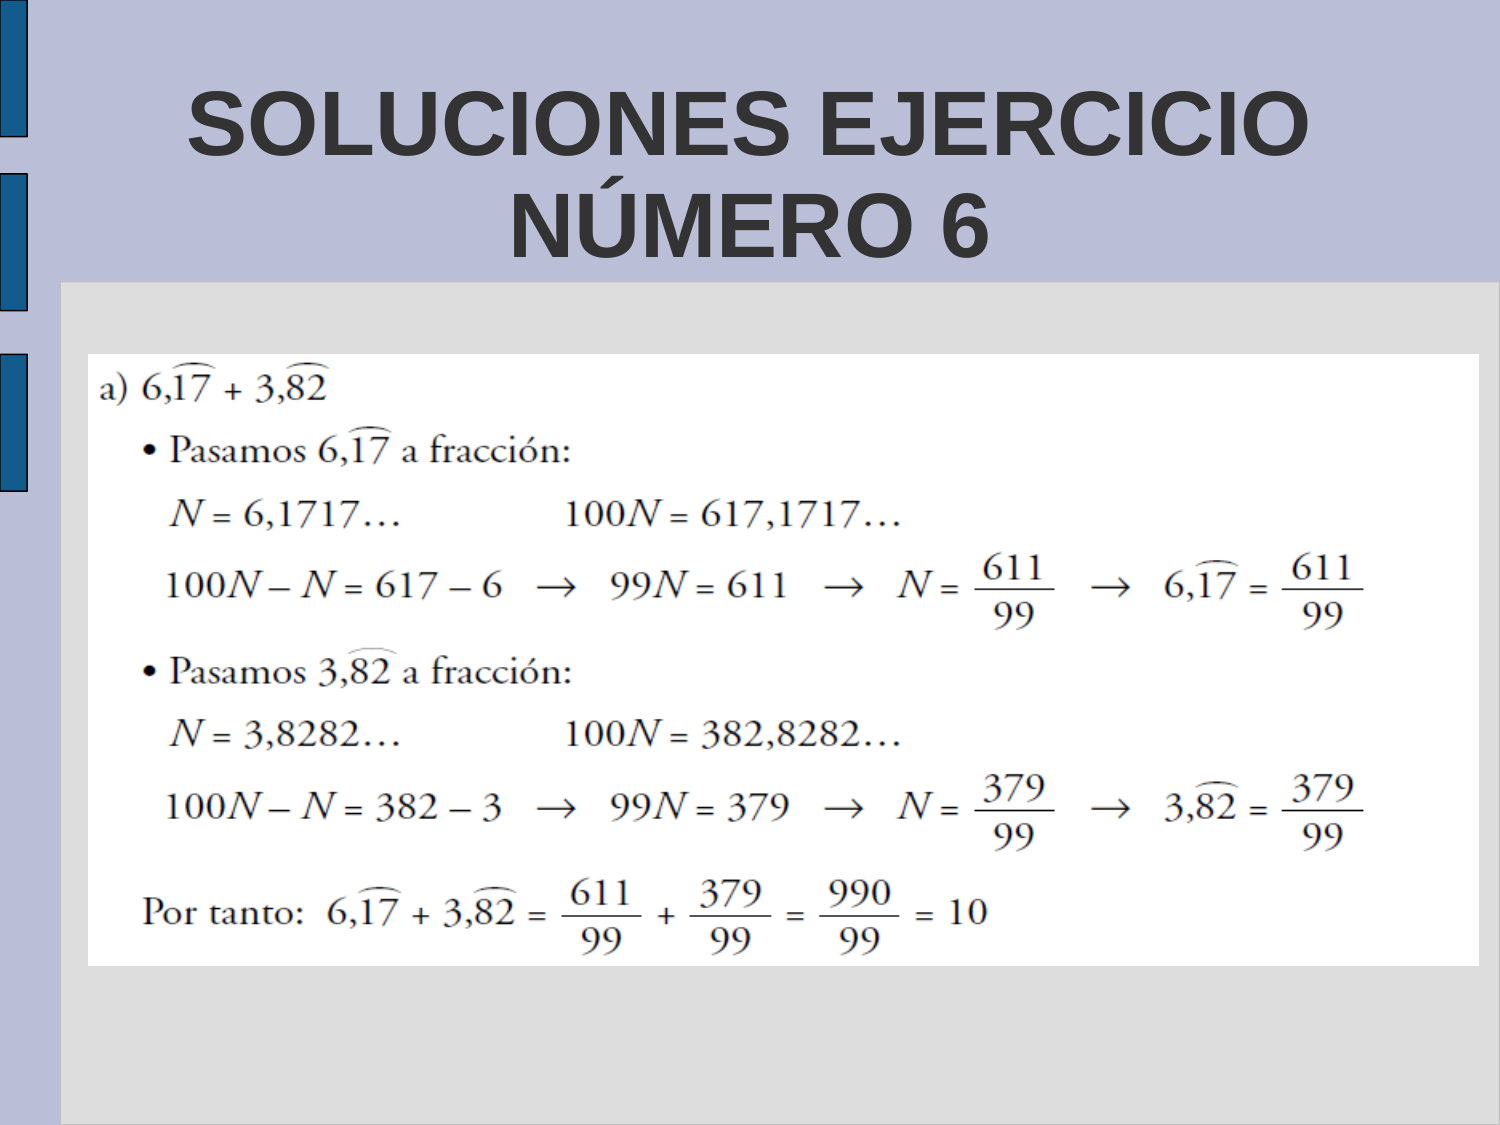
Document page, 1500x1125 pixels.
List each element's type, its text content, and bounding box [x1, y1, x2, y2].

picture [88, 354, 1479, 966]
title SOLUCIONES EJERCICIO NÚMERO 6 [110, 73, 1391, 279]
